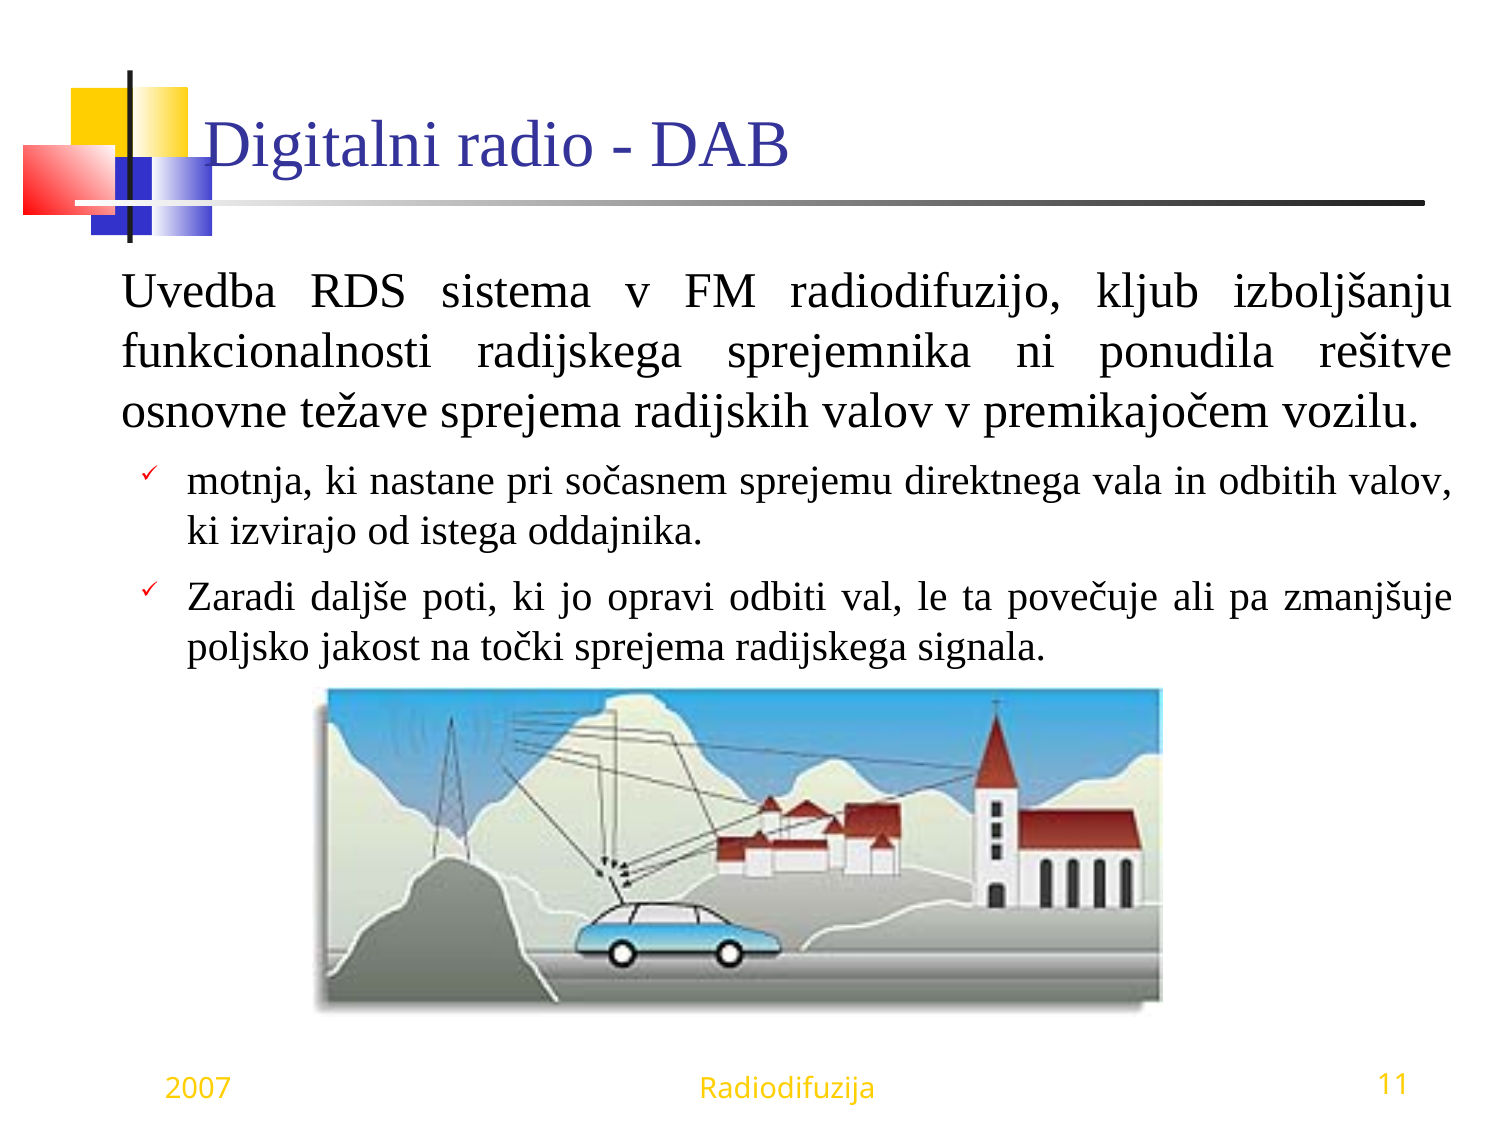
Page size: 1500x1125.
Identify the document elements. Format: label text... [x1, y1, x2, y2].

text_box Radiodifuzija [549, 1037, 1026, 1113]
text_box 2007 [150, 1037, 463, 1113]
list Uvedba RDS sistema v FM radiodifuzijo, kljub izboljšanju funkcionalnosti radijskega sprejemnika ni ponudila rešitve osnovne težave sprejema radijskih valov v premikajočem vozilu. motnja, ki nastane pri sočasnem sprejemu direktnega vala in odbitih valov, ki izvirajo od istega oddajnika. Zaradi daljše poti, ki jo opravi odbiti val, le ta povečuje ali pa zmanjšuje poljsko jakost na točki sprejema radijskega signala. [50, 249, 1469, 784]
title Digitalni radio - DAB [188, 92, 1468, 188]
picture [312, 687, 1163, 1017]
text_box <number> [1112, 1037, 1426, 1113]
